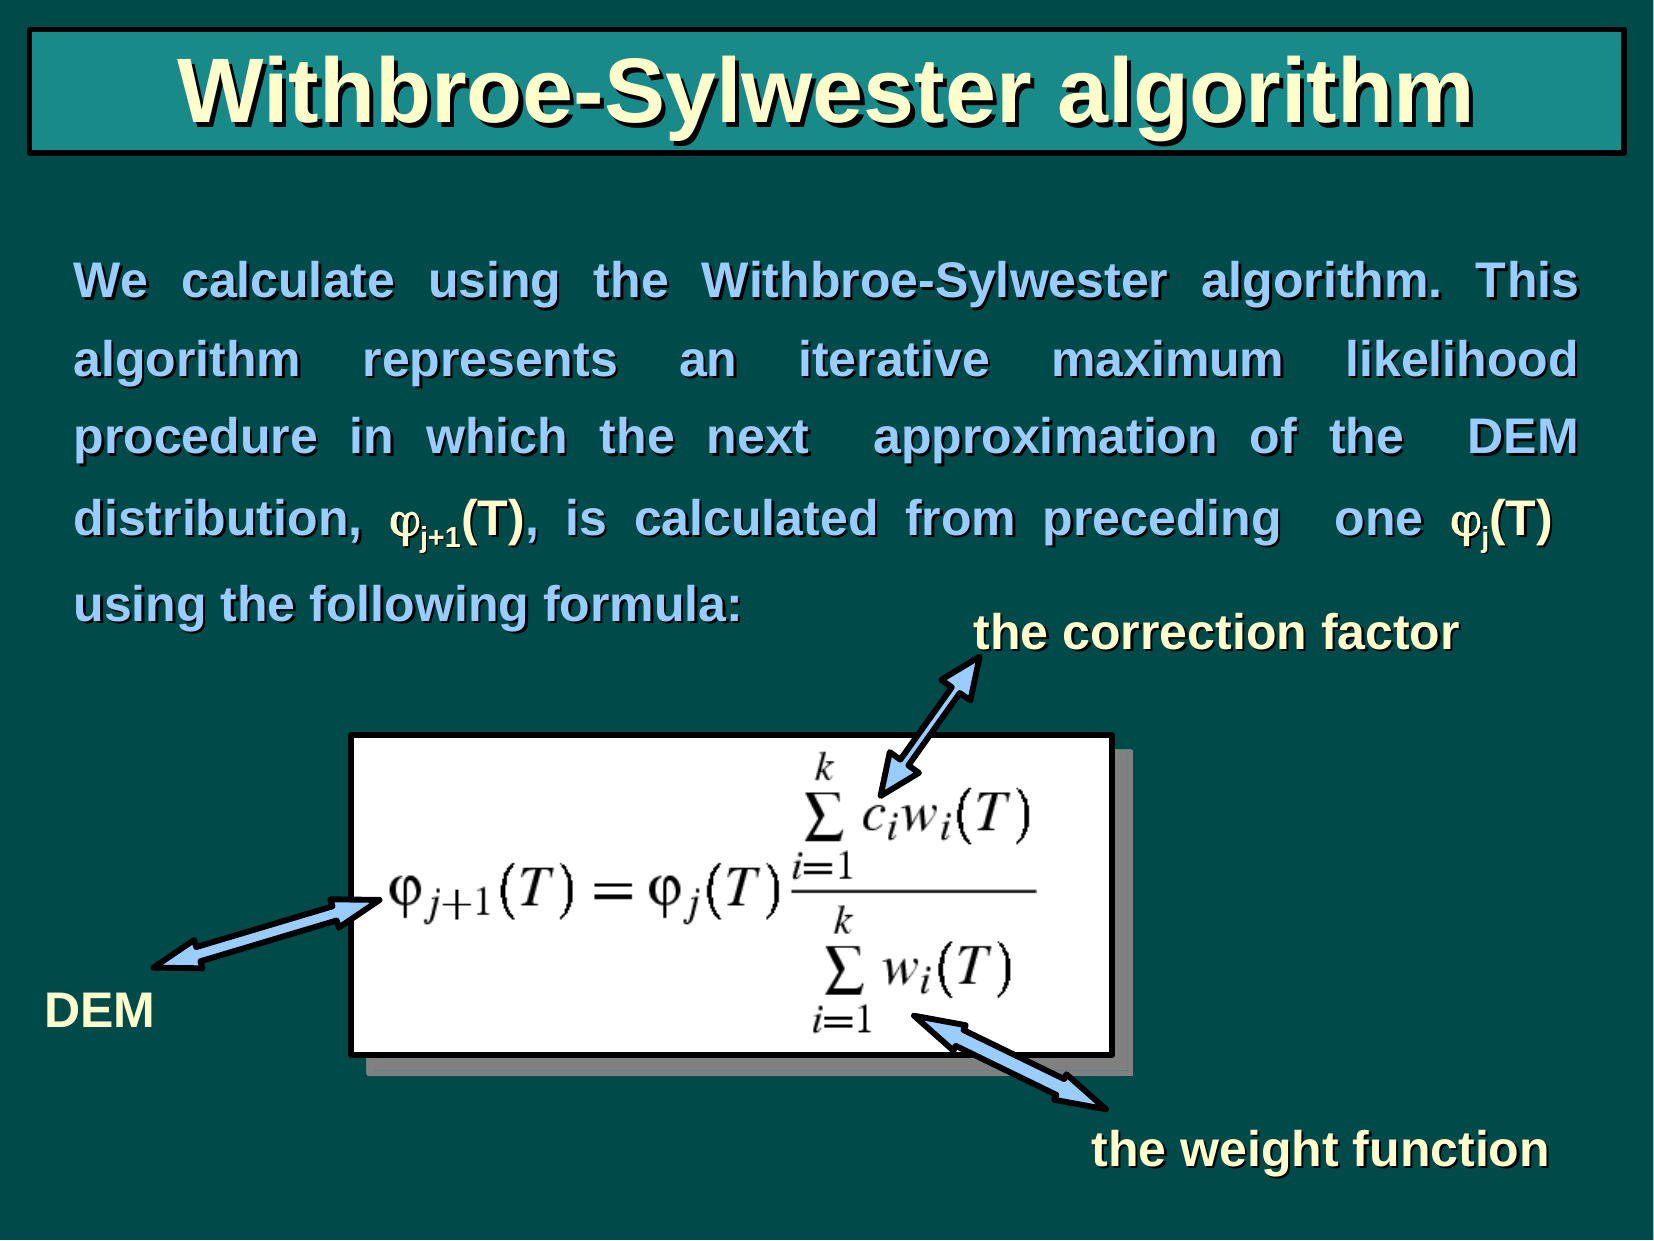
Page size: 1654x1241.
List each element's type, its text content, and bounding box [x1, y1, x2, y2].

text_box the correction factor [944, 605, 1625, 677]
text_box DEM [29, 974, 178, 1063]
text_box [153, 899, 380, 969]
text_box [880, 677, 976, 797]
text_box [913, 1015, 1106, 1110]
text_box We calculate using the Withbroe-Sylwester algorithm. This algorithm represents an iterative maximum likelihood procedure in which the next approximation of the DEM distribution, j+1(T), is calculated from preceding one j(T) using the following formula: [59, 223, 1595, 1187]
text_box the weight function [1062, 1122, 1625, 1193]
text_box Withbroe-Sylwester algorithm [29, 29, 1625, 153]
